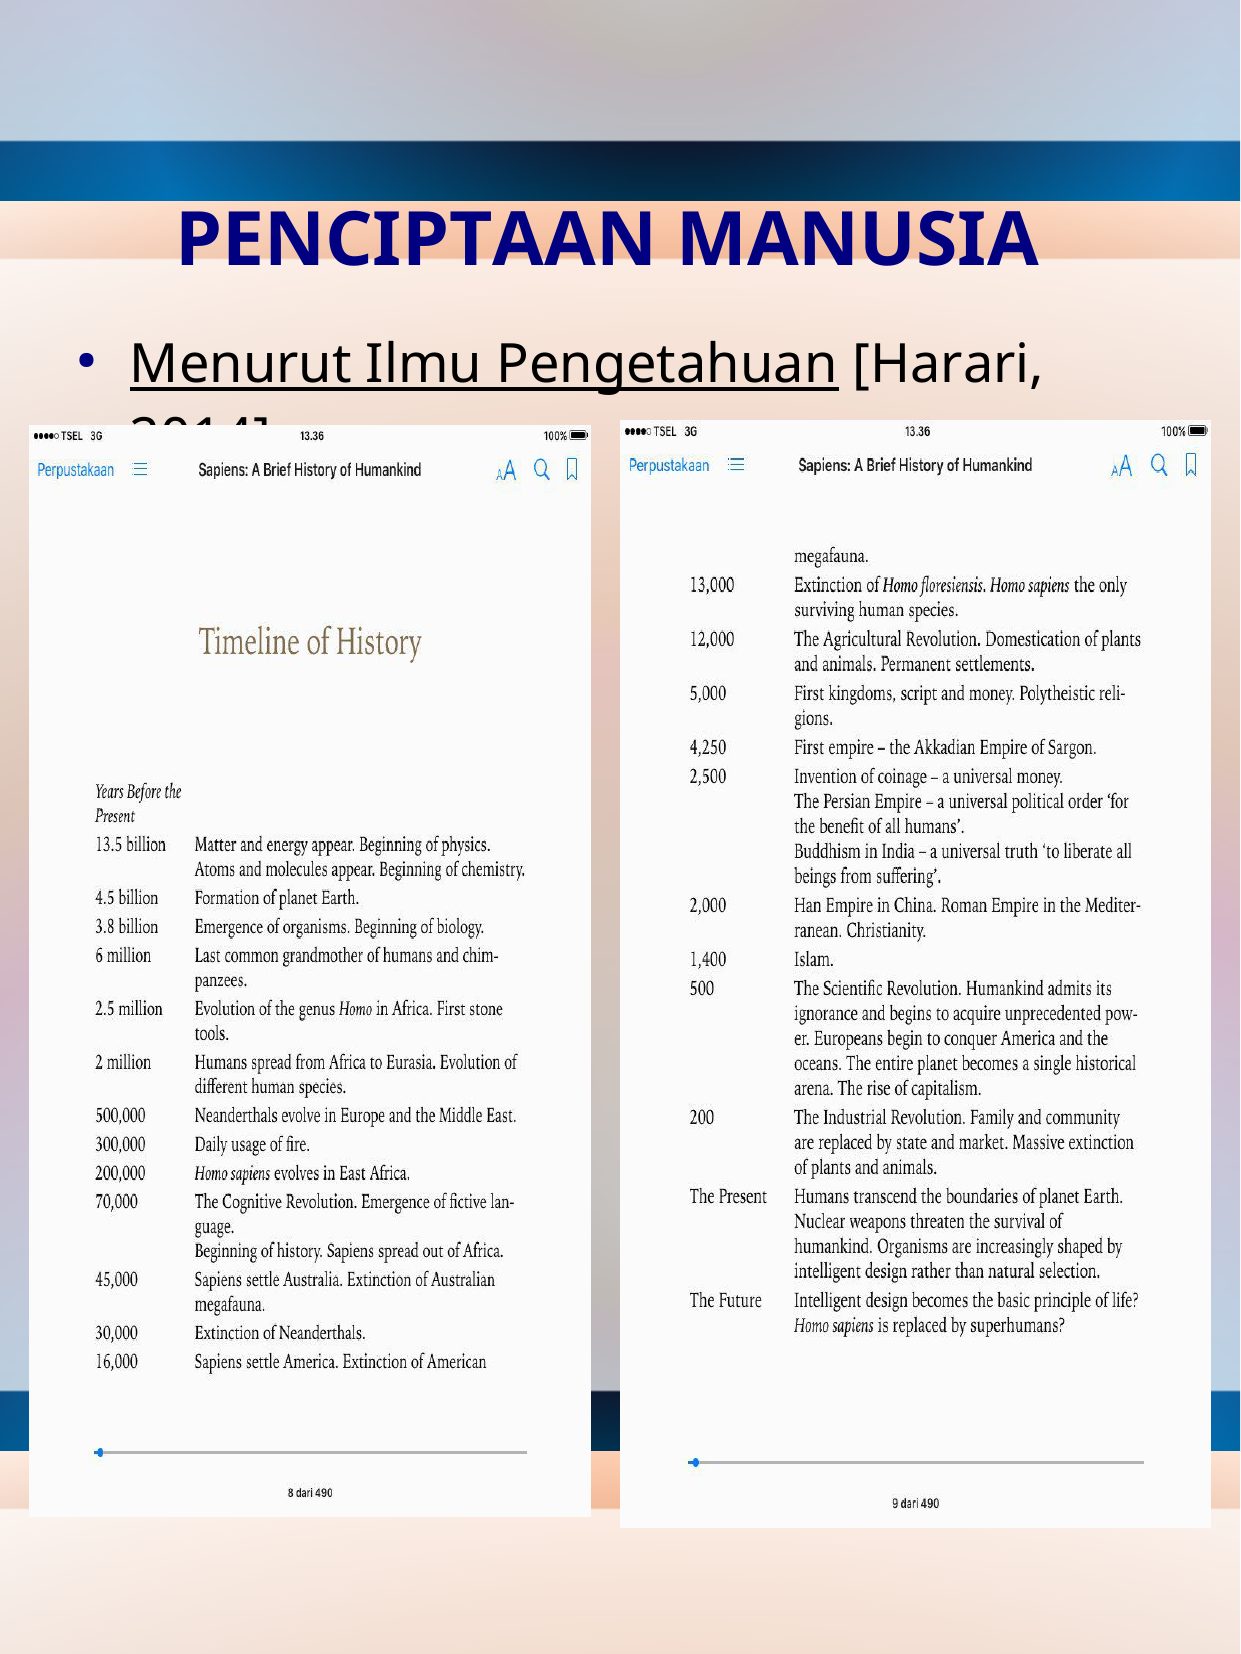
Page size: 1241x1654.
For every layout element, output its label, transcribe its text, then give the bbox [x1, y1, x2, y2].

list Menurut Ilmu Pengetahuan [Harari, 2014]: [59, 324, 1176, 468]
picture [0, 0, 1241, 1654]
title PENCIPTAAN MANUSIA [59, 177, 1176, 296]
